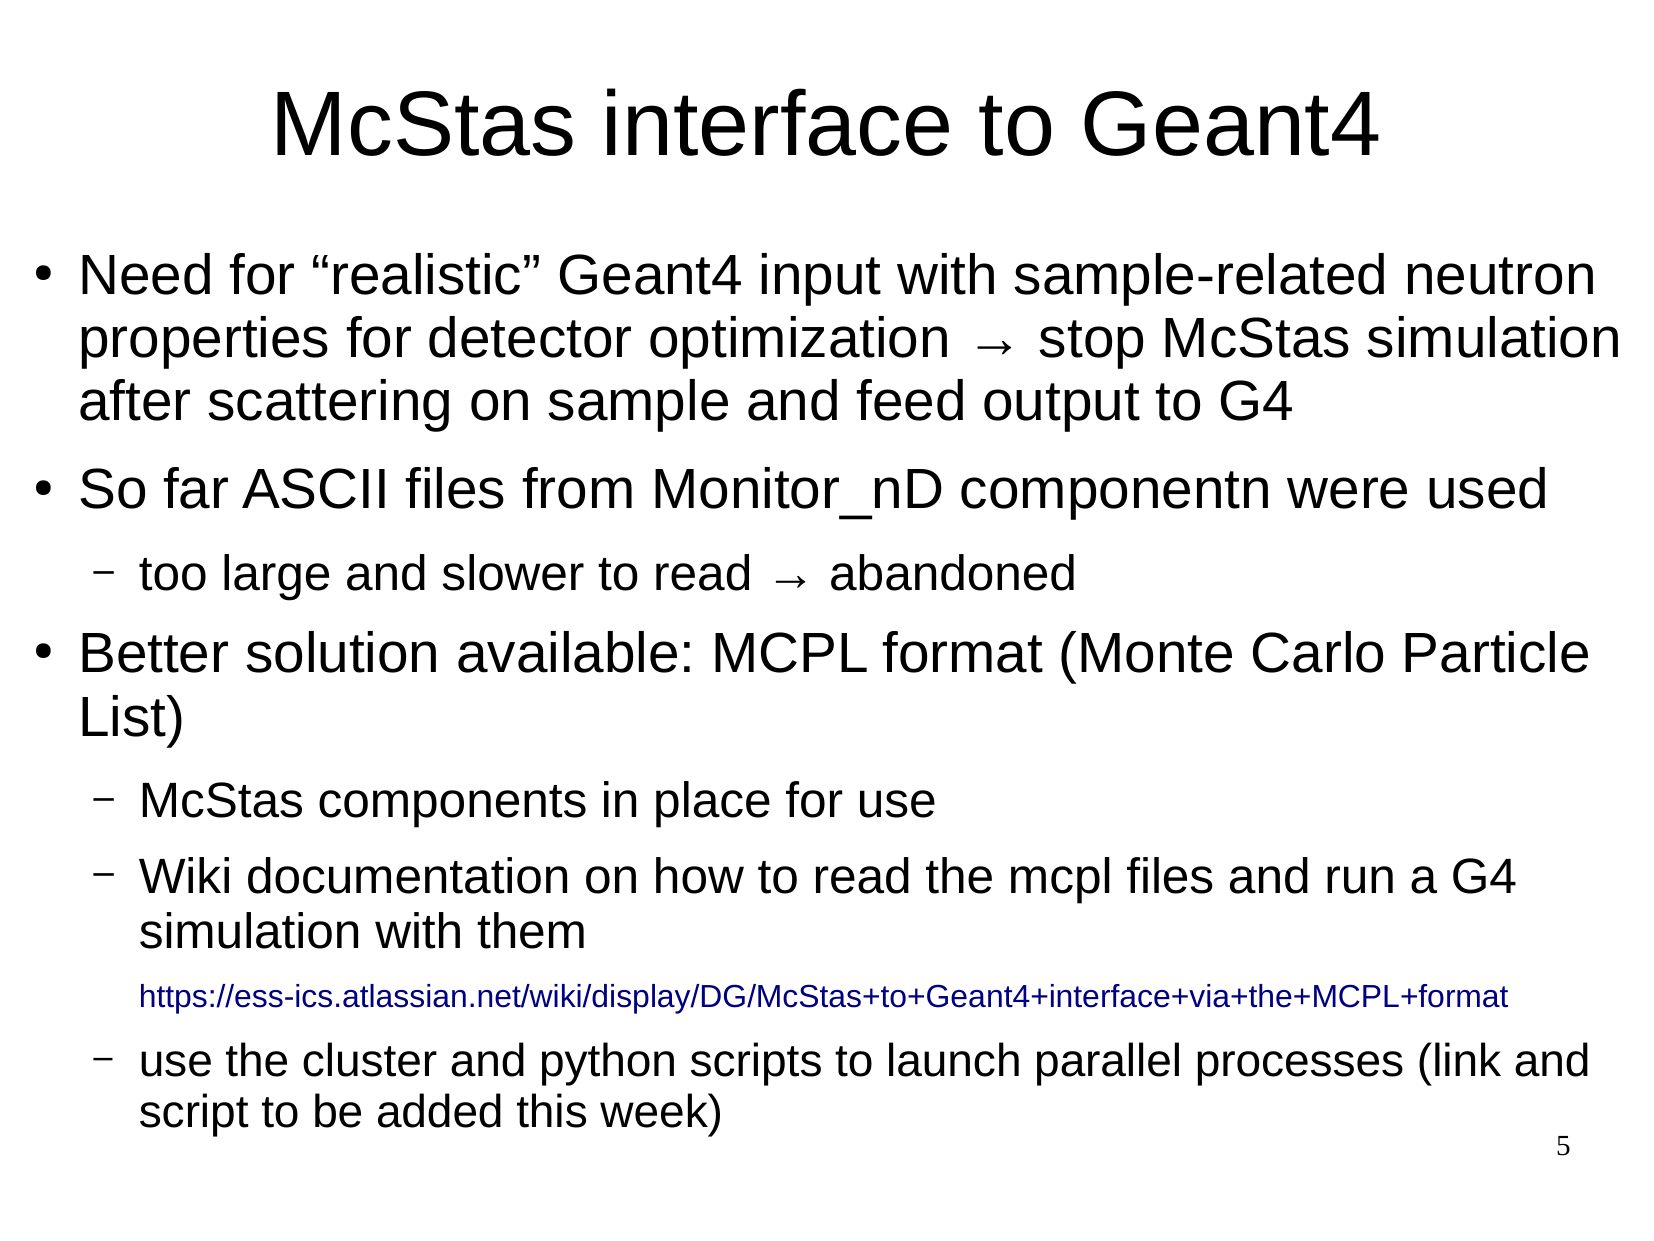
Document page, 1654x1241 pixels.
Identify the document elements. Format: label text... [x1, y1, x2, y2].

title McStas interface to Geant4 [82, 19, 1571, 227]
list Need for “realistic” Geant4 input with sample-related neutron properties for detector optimization → stop McStas simulation after scattering on sample and feed output to G4 So far ASCII files from Monitor_nD componentn were used too large and slower to read → abandoned Better solution available: MCPL format (Monte Carlo Particle List) McStas components in place for use Wiki documentation on how to read the mcpl files and run a G4 simulation with them https://ess-ics.atlassian.net/wiki/display/DG/McStas+to+Geant4+interface+via+the+MCPL+format use the cluster and python scripts to launch parallel processes (link and script to be added this week) [18, 242, 1624, 1138]
